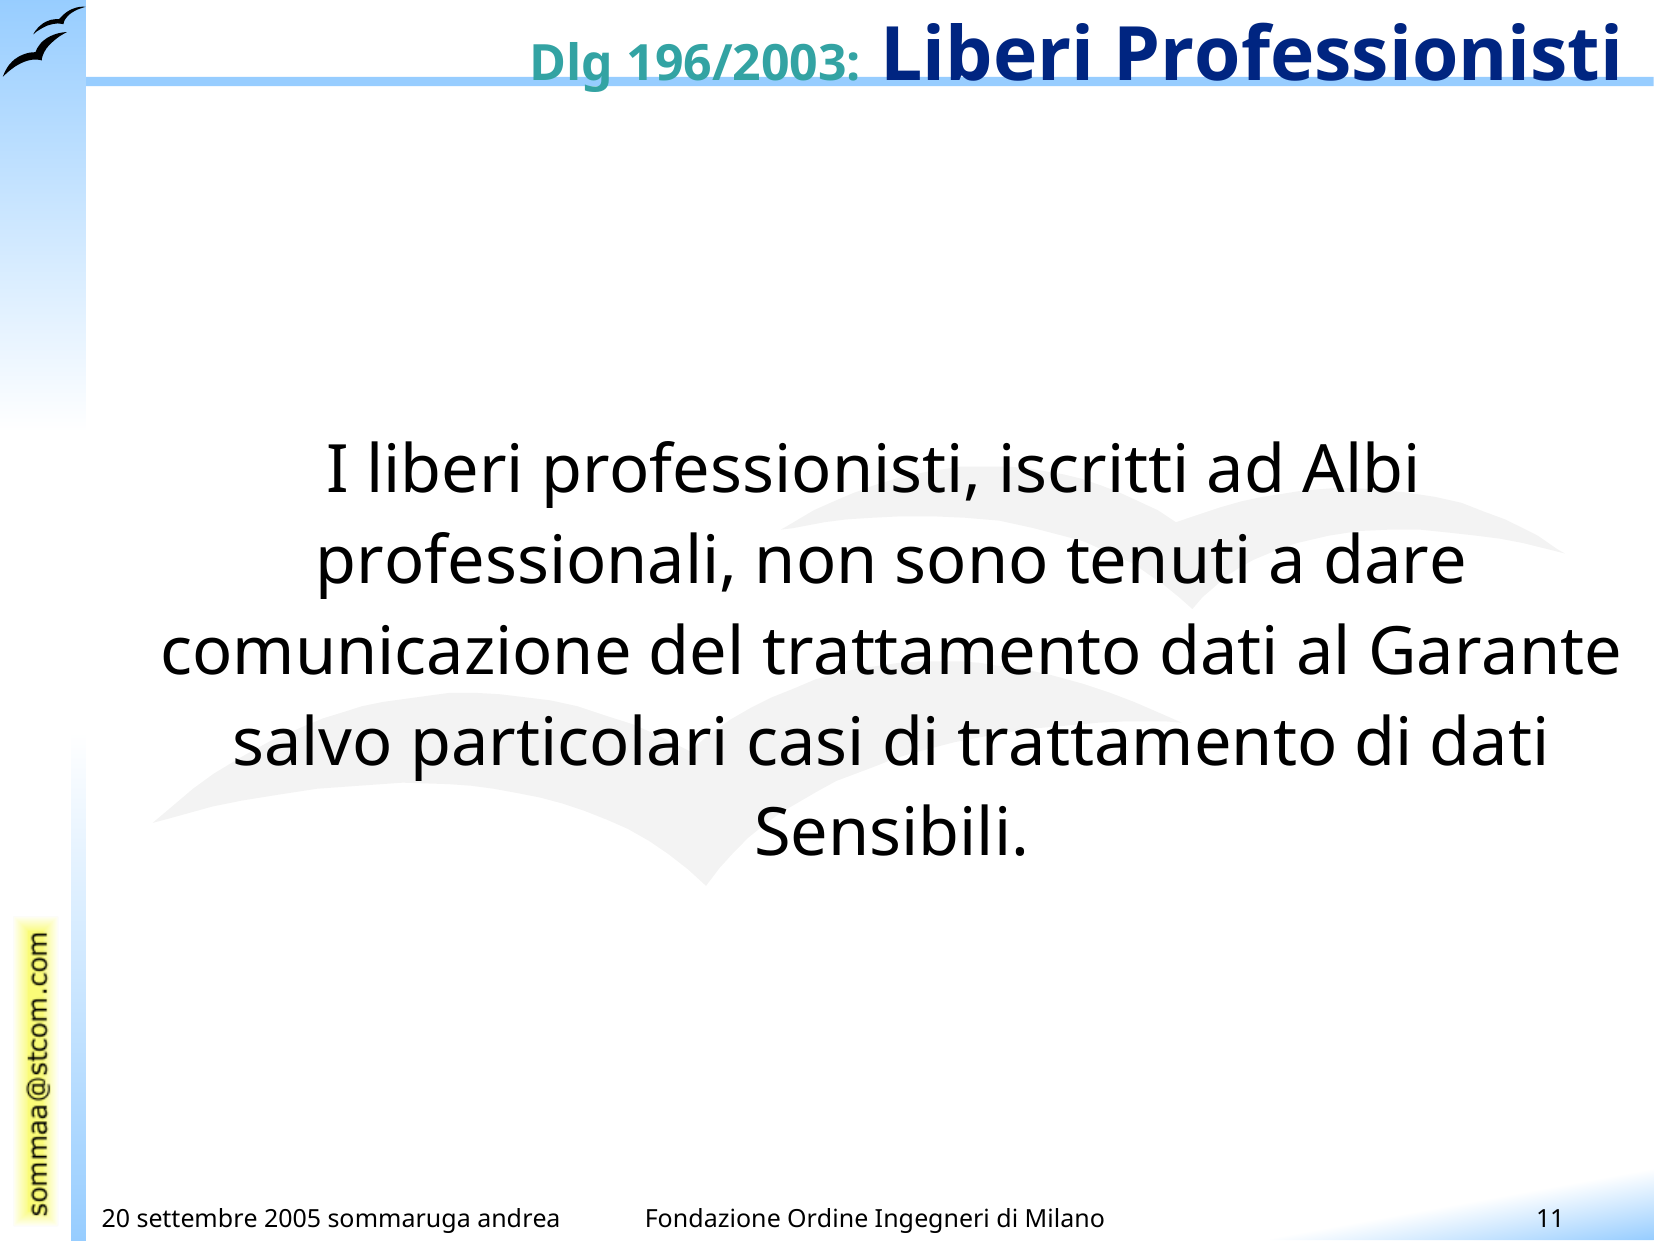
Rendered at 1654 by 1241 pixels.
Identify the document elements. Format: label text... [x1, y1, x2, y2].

subtitle I liberi professionisti, iscritti ad Albi professionali, non sono tenuti a dare comunicazione del trattamento dati al Garante salvo particolari casi di trattamento di dati Sensibili. [85, 134, 1628, 1163]
picture [12, 915, 60, 1228]
title Dlg 196/2003: Liberi Professionisti [85, 0, 1654, 104]
